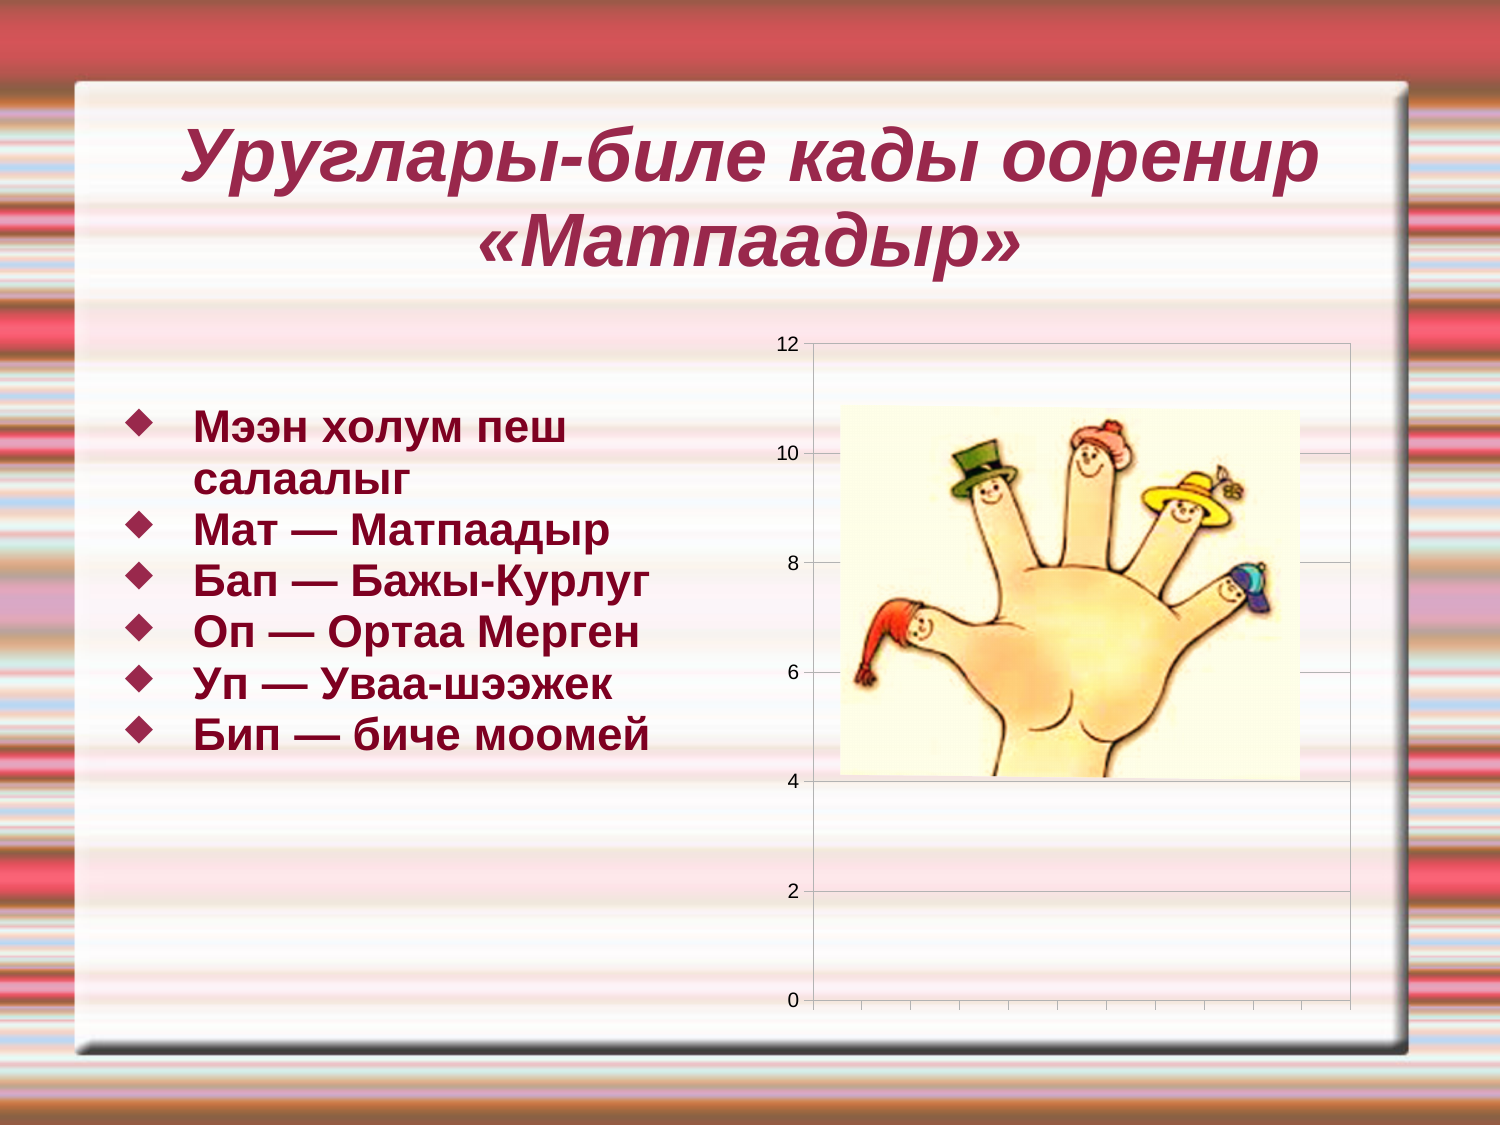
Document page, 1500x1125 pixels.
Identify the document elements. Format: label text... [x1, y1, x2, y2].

chart [764, 318, 1376, 1027]
picture [0, 0, 1500, 1125]
list Мээн холум пеш салаалыг Мат — Матпаадыр Бап — Бажы-Курлуг Оп — Ортаа Мерген Уп — Уваа-шээжек Бип — биче моомей [110, 401, 722, 1111]
title Уруглары-биле кады ооренир «Матпаадыр» [110, 104, 1392, 292]
